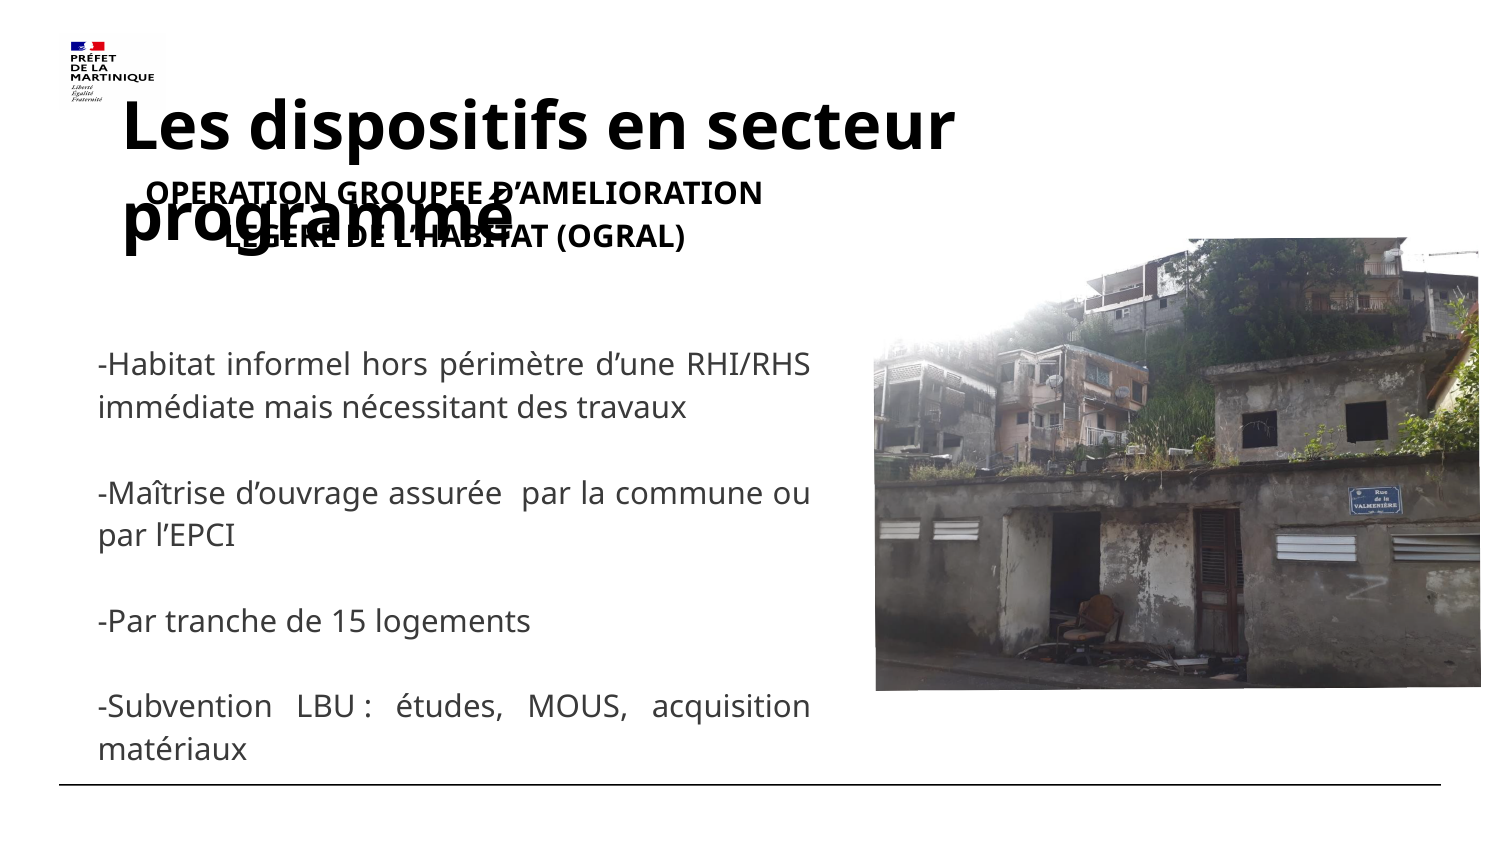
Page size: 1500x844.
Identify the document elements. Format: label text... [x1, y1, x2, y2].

picture [872, 236, 1481, 691]
picture [59, 33, 166, 110]
text_box Les dispositifs en secteur programmé [106, 70, 1335, 168]
text_box OPERATION GROUPEE D’AMELIORATION LEGERE DE L’HABITAT (OGRAL) -Habitat informel hors périmètre d’une RHI/RHS immédiate mais nécessitant des travaux -Maîtrise d’ouvrage assurée par la commune ou par l’EPCI -Par tranche de 15 logements -Subvention LBU : études, MOUS, acquisition matériaux [82, 163, 827, 844]
